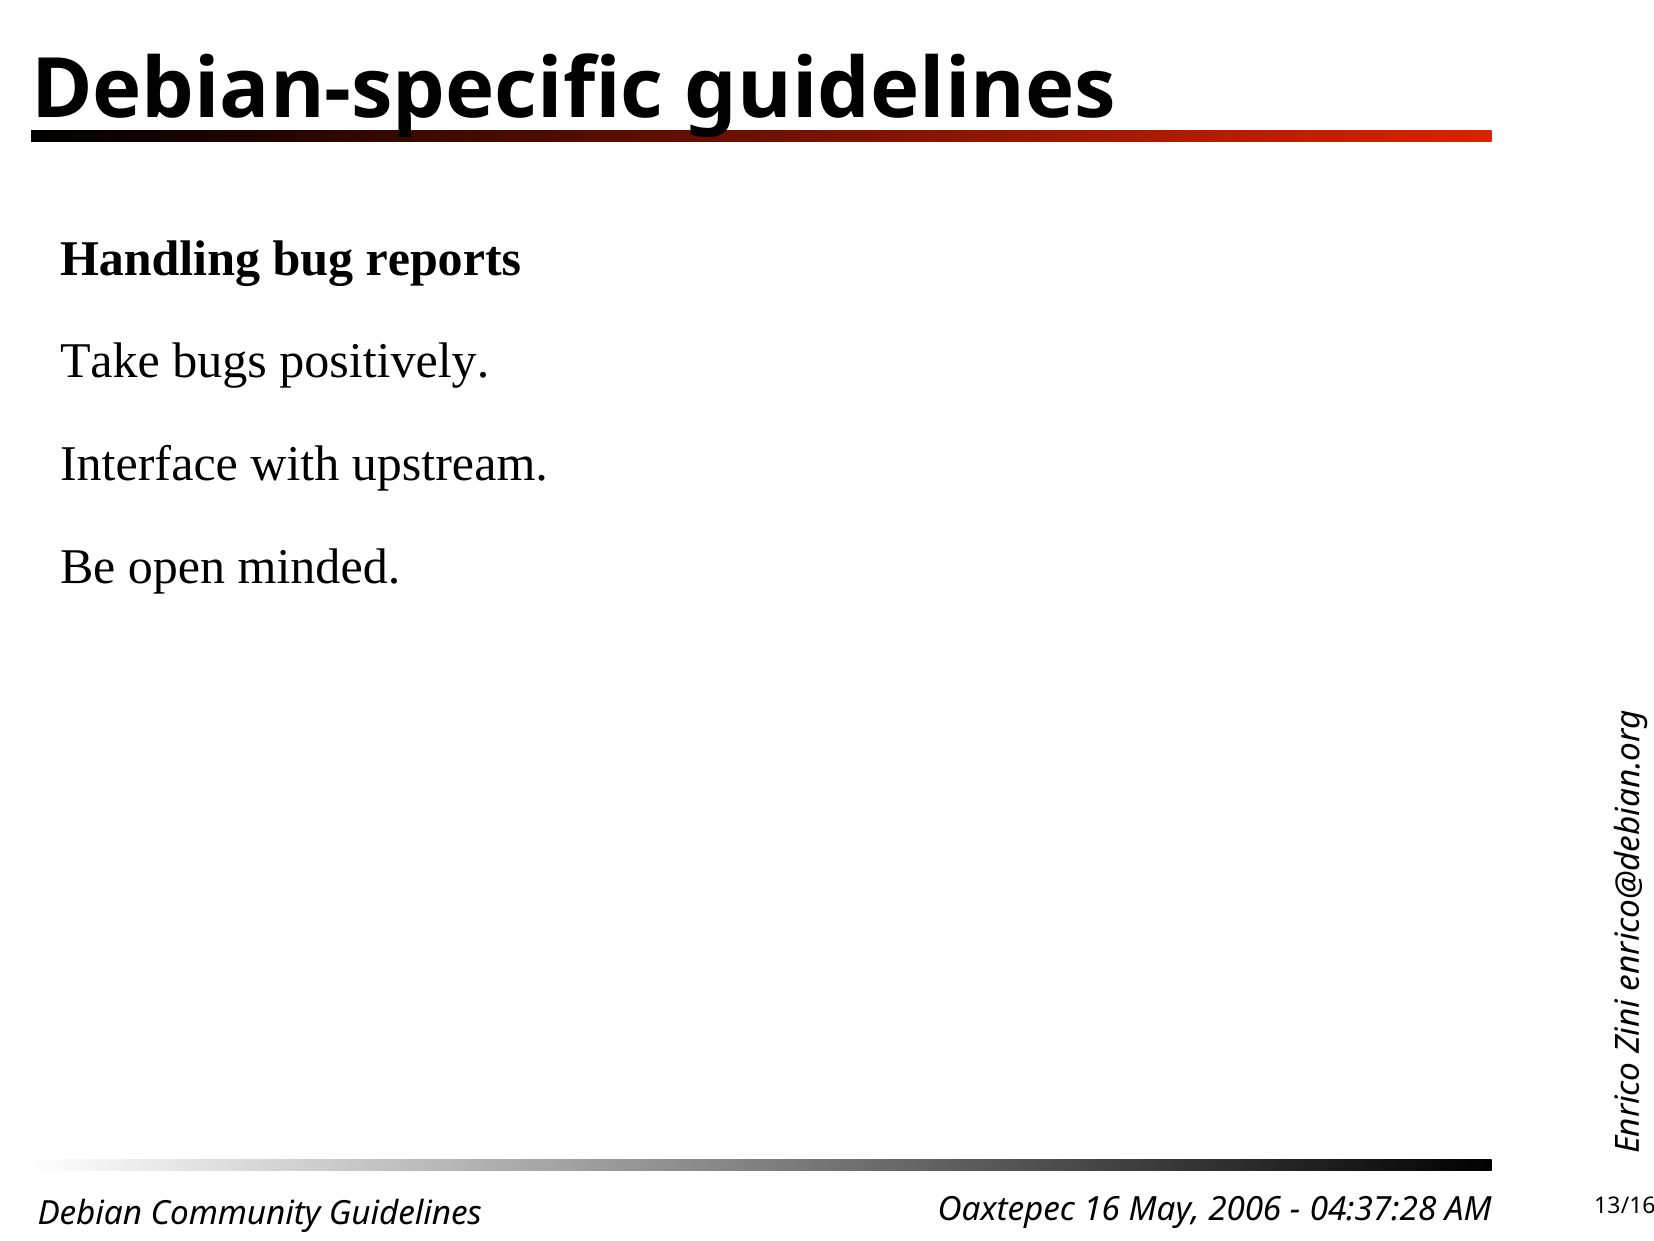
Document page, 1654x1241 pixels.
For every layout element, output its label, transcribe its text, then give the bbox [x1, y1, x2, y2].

text_box Handling bug reports Take bugs positively. Interface with upstream. Be open minded. [60, 230, 1498, 606]
text_box Debian-specific guidelines [31, 28, 1438, 165]
